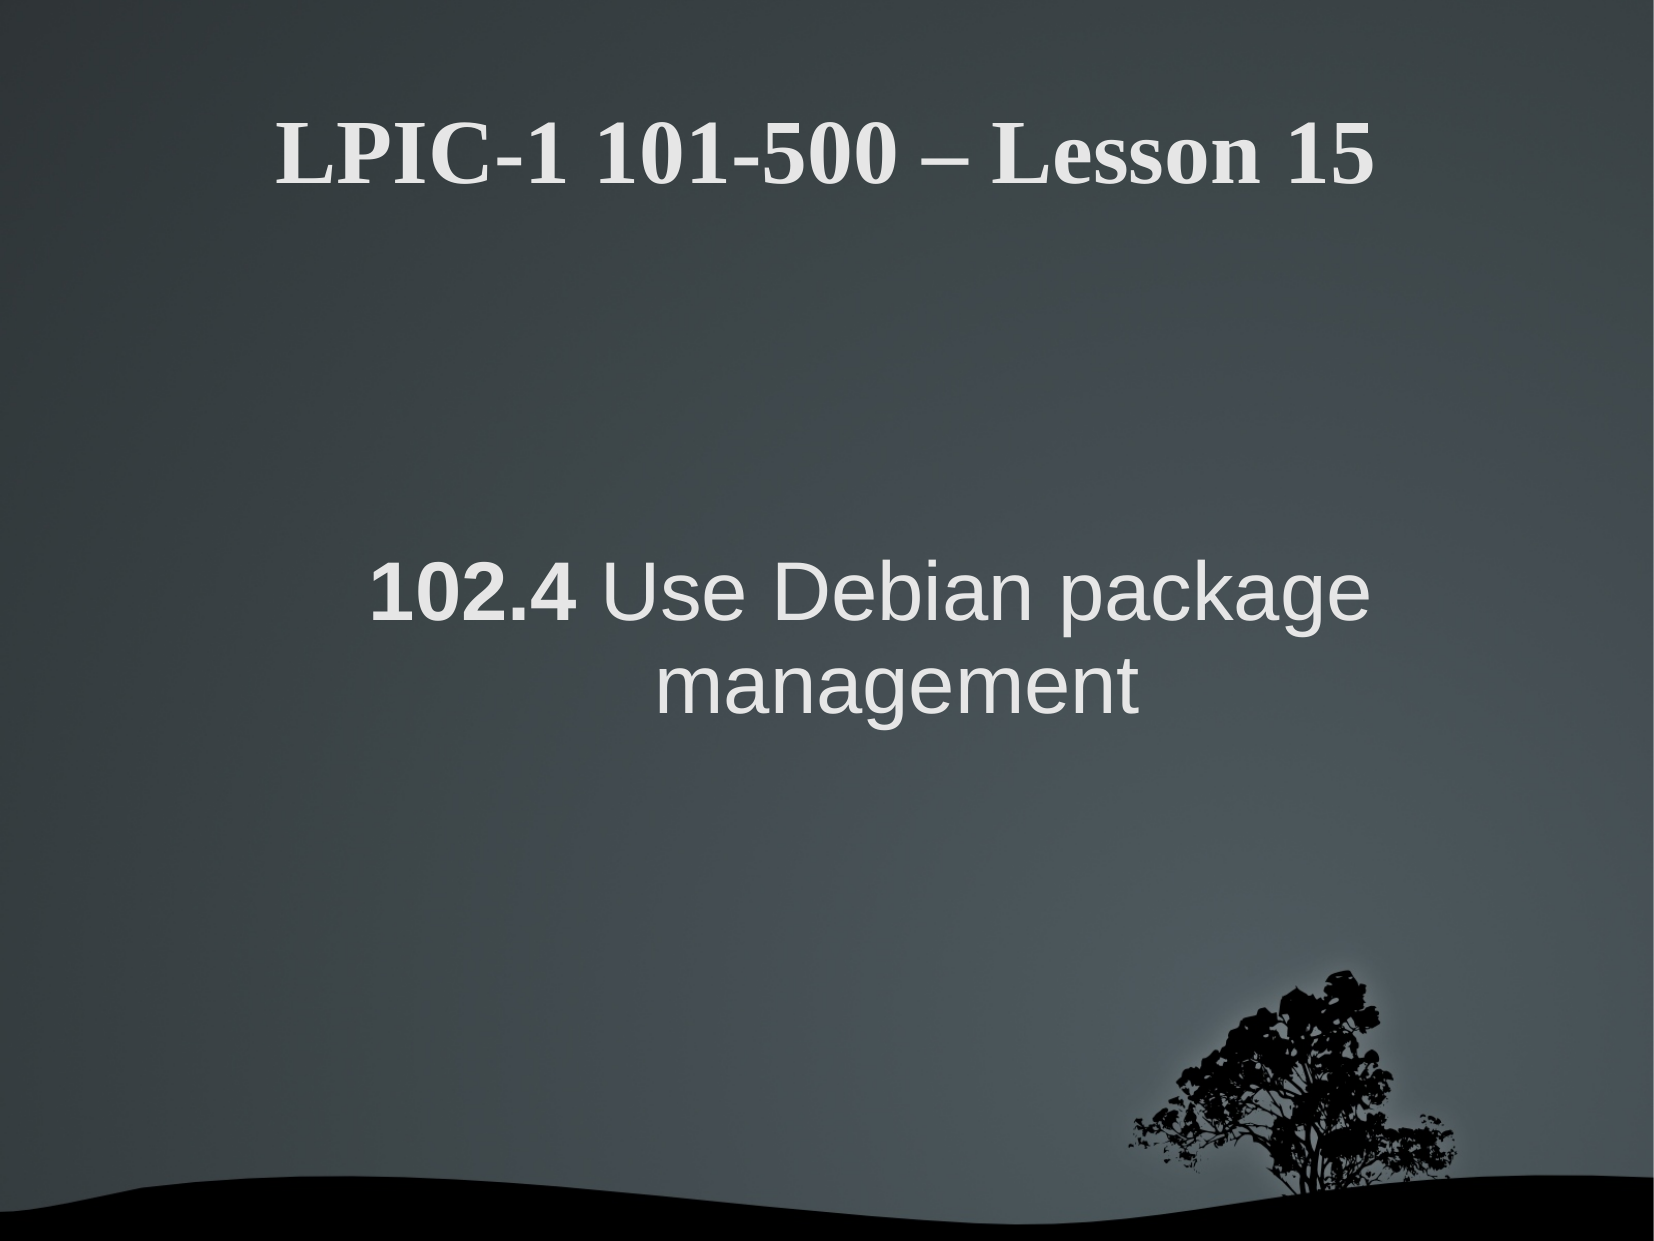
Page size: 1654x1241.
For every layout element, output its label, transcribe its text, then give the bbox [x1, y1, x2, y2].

picture [0, 0, 1654, 1241]
title LPIC-1 101-500 – Lesson 15 [82, 49, 1571, 257]
list 102.4 Use Debian package management [82, 290, 1571, 1109]
